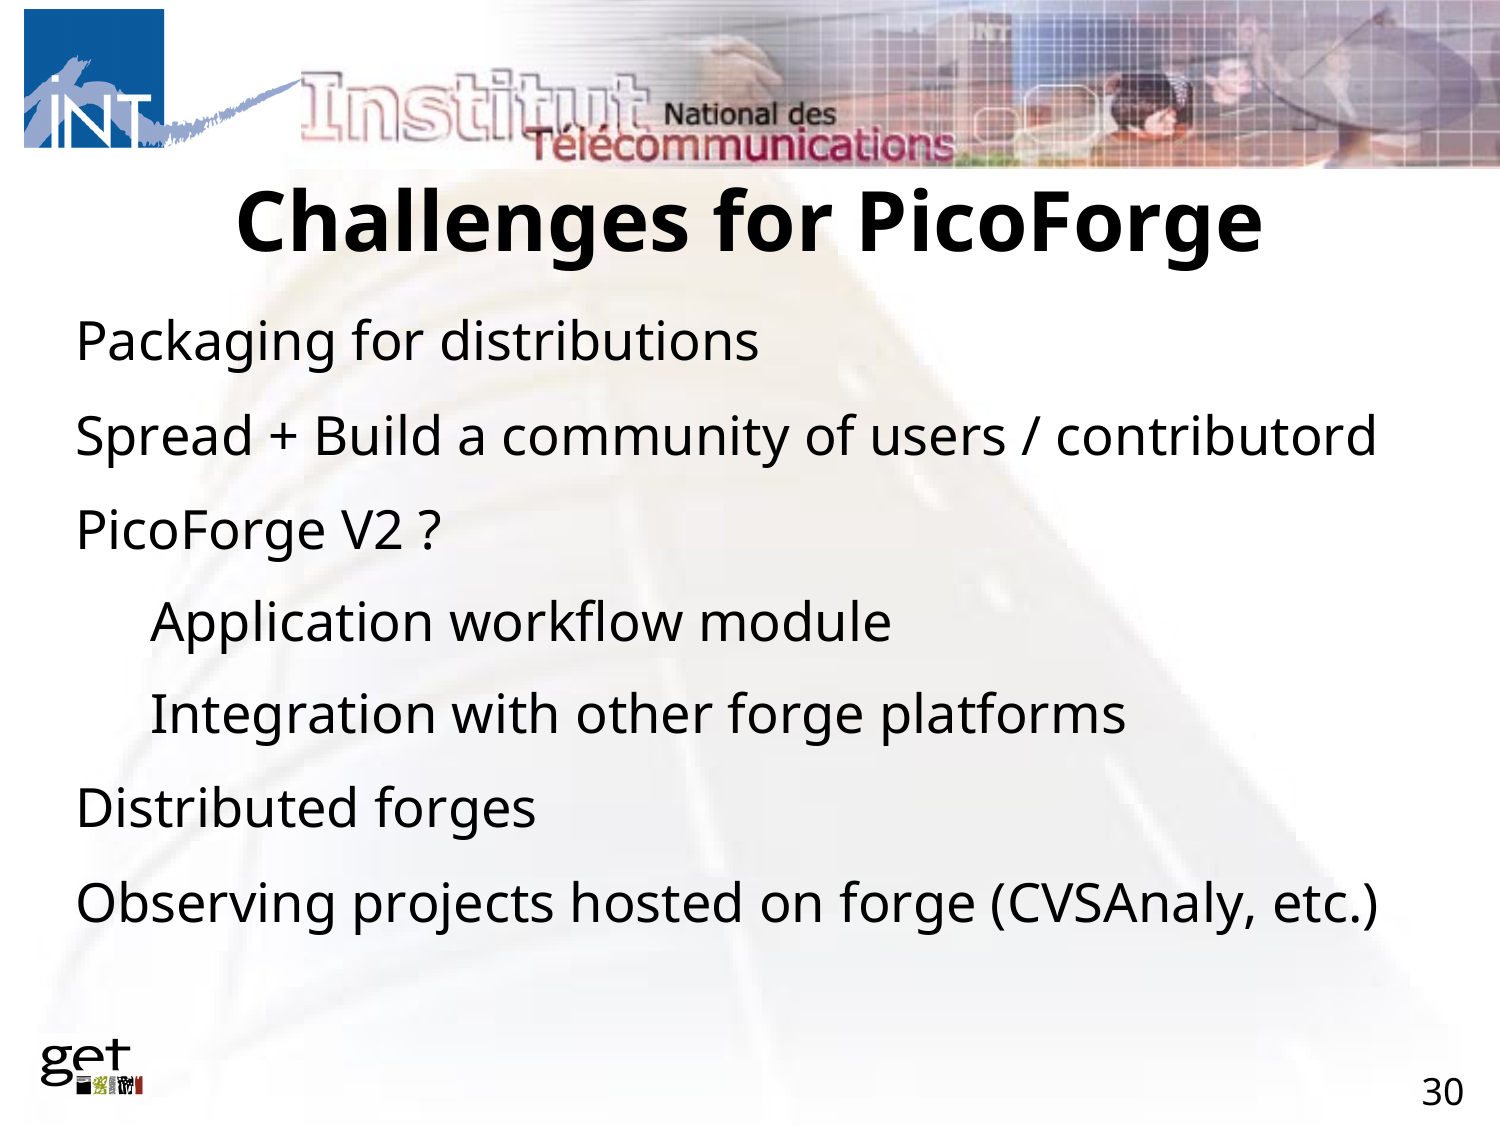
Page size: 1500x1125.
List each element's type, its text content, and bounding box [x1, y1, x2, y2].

title Challenges for PicoForge [75, 156, 1425, 276]
list Packaging for distributions Spread + Build a community of users / contributord PicoForge V2 ? Application workflow module Integration with other forge platforms Distributed forges Observing projects hosted on forge (CVSAnaly, etc.) [75, 299, 1425, 1015]
picture [0, 0, 1500, 1125]
